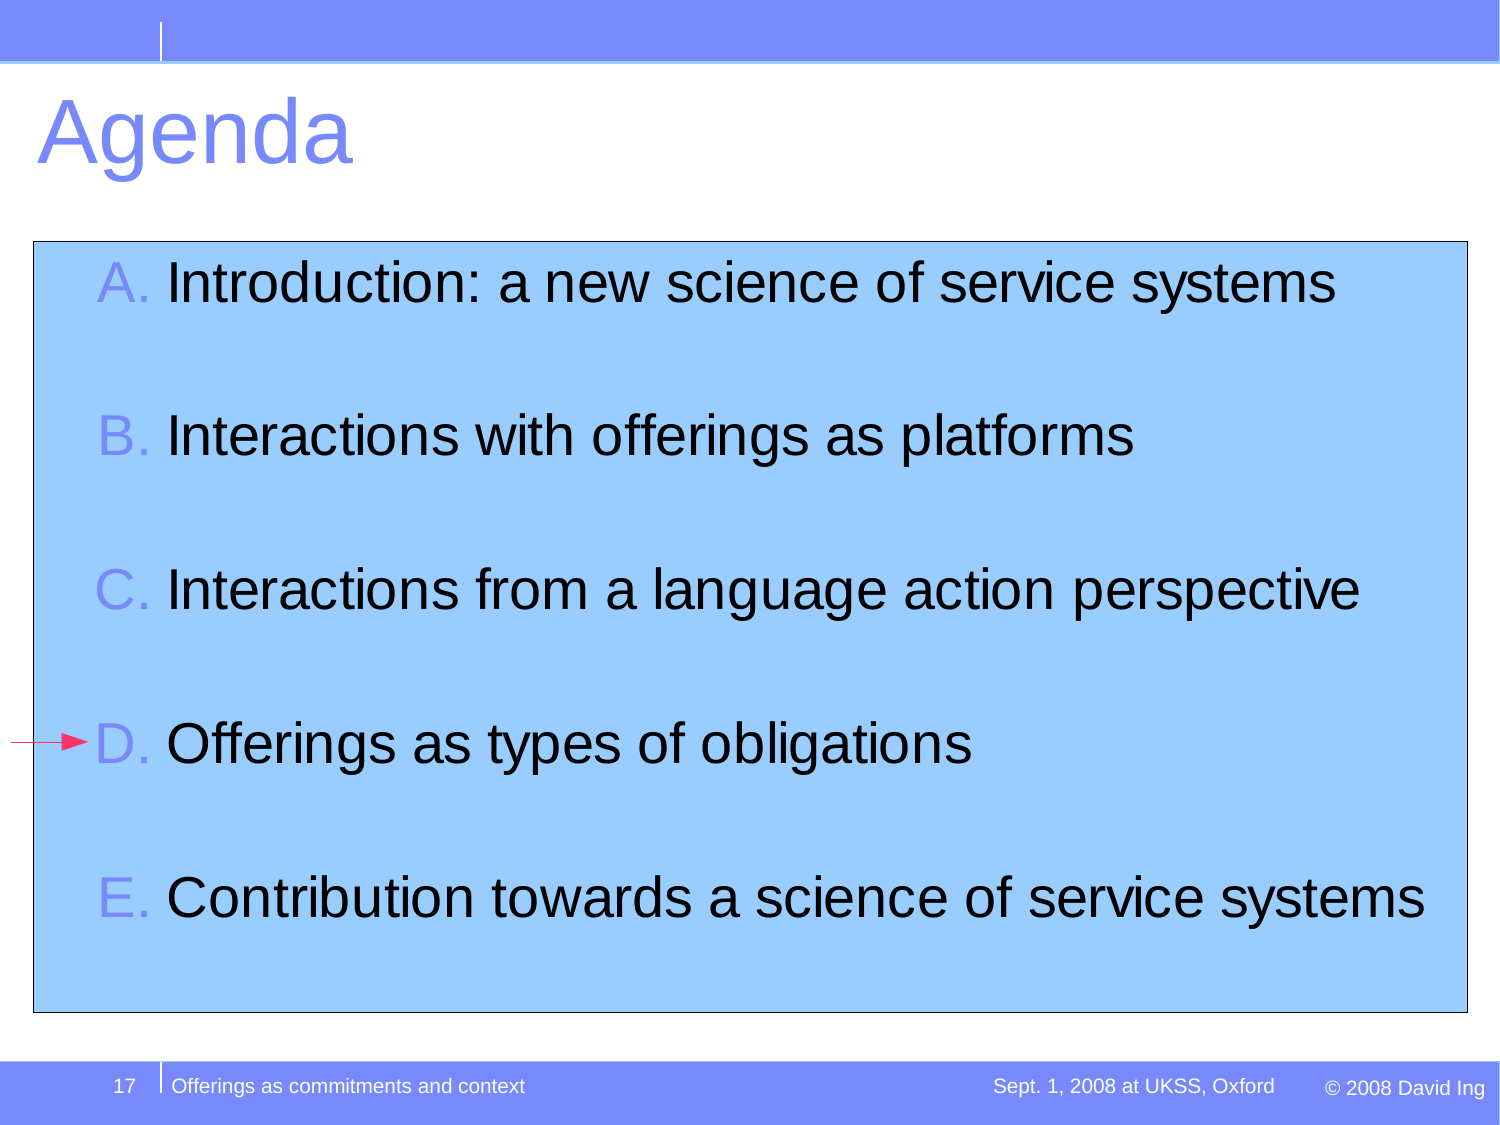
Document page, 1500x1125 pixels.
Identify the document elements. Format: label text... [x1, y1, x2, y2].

title Agenda [37, 90, 1463, 205]
chart [33, 241, 1468, 1013]
